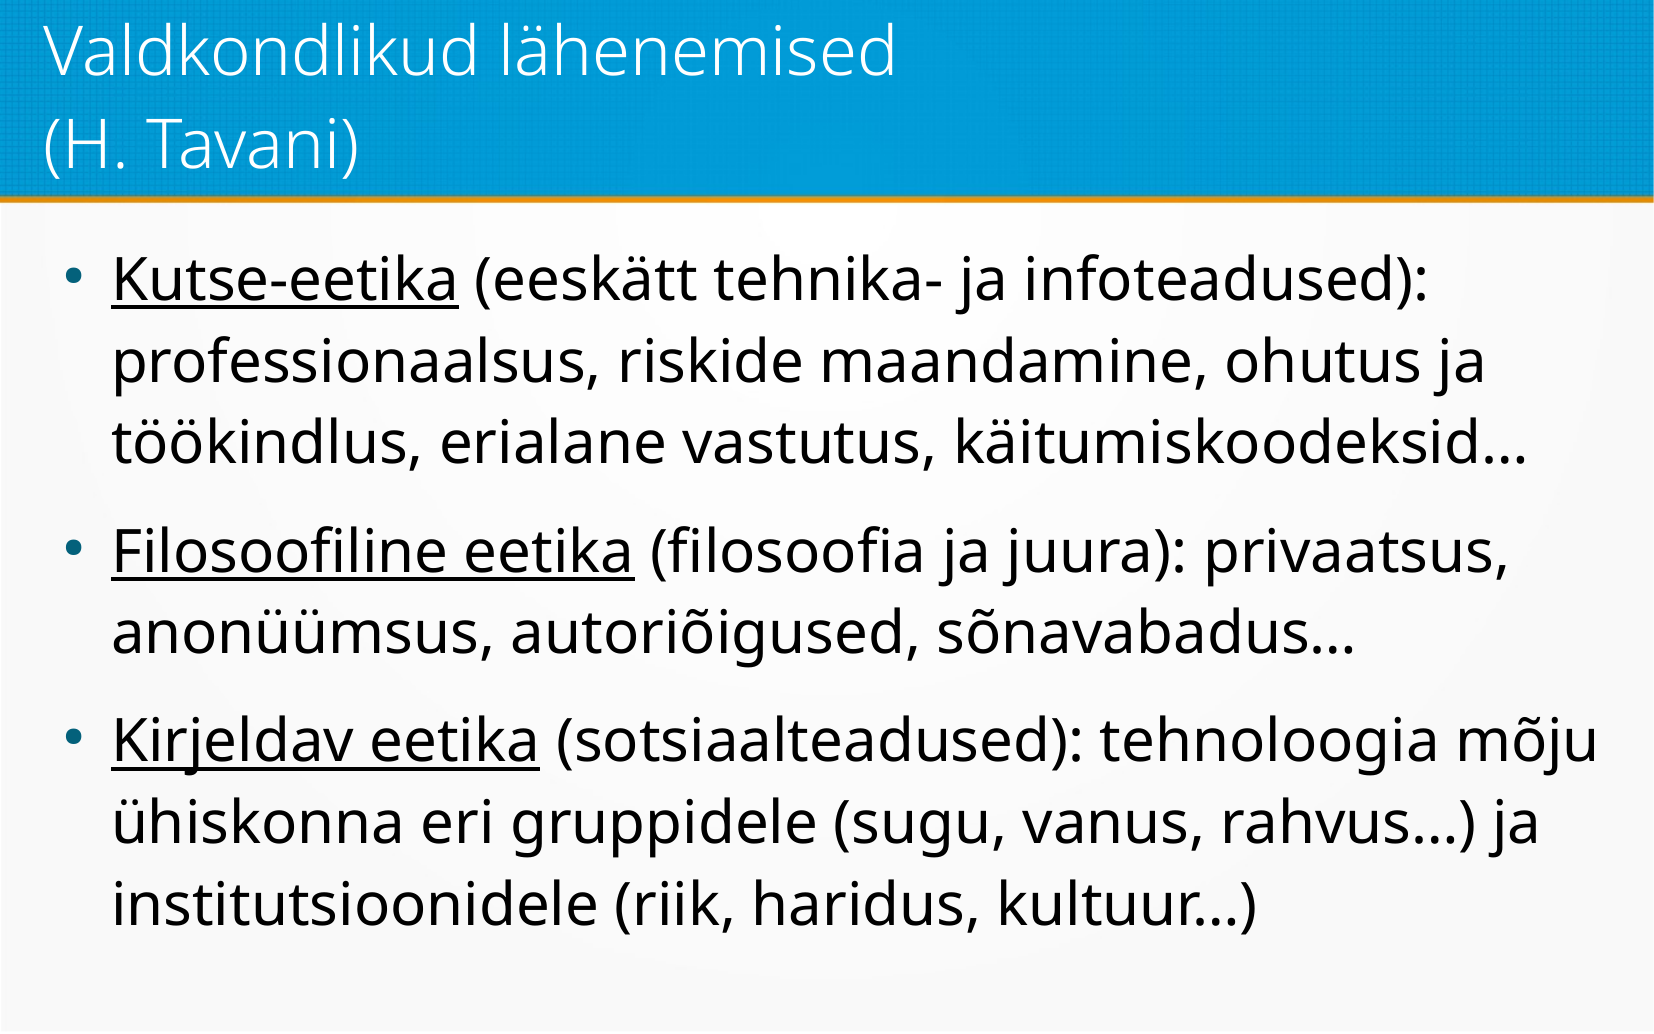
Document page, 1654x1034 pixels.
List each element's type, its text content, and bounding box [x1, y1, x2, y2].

title Valdkondlikud lähenemised (H. Tavani) [43, 0, 1619, 189]
list Kutse-eetika (eeskätt tehnika- ja infoteadused): professionaalsus, riskide maandamine, ohutus ja töökindlus, erialane vastutus, käitumiskoodeksid… Filosoofiline eetika (filosoofia ja juura): privaatsus, anonüümsus, autoriõigused, sõnavabadus… Kirjeldav eetika (sotsiaalteadused): tehnoloogia mõju ühiskonna eri gruppidele (sugu, vanus, rahvus…) ja institutsioonidele (riik, haridus, kultuur…) [47, 236, 1607, 1002]
picture [0, 195, 1654, 1034]
